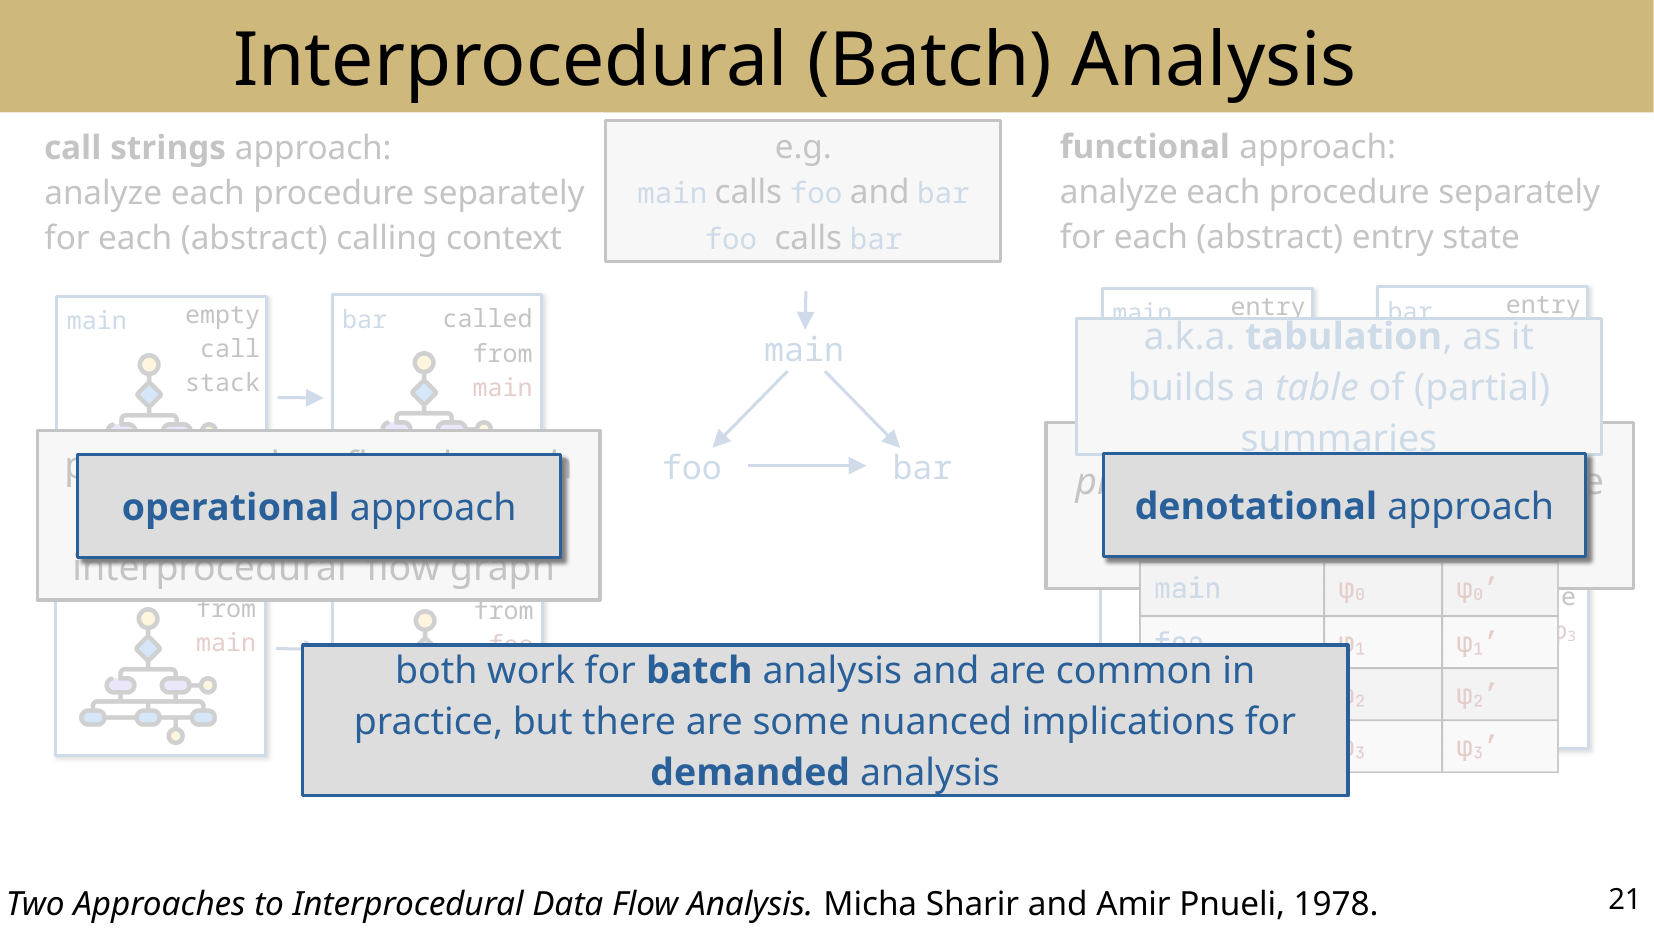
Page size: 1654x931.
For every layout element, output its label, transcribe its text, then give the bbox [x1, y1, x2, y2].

text_box both work for batch analysis and are common in practice, but there are some nuanced implications for demanded analysis [302, 645, 1348, 796]
title Interprocedural (Batch) Analysis [0, 0, 1576, 113]
text_box [0, 112, 1654, 789]
text_box Two Approaches to Interprocedural Data Flow Analysis. Micha Sharir and Amir Pnueli, 1978. [5, 879, 1305, 931]
text_box operational approach [77, 454, 561, 558]
text_box denotational approach [1103, 453, 1586, 557]
